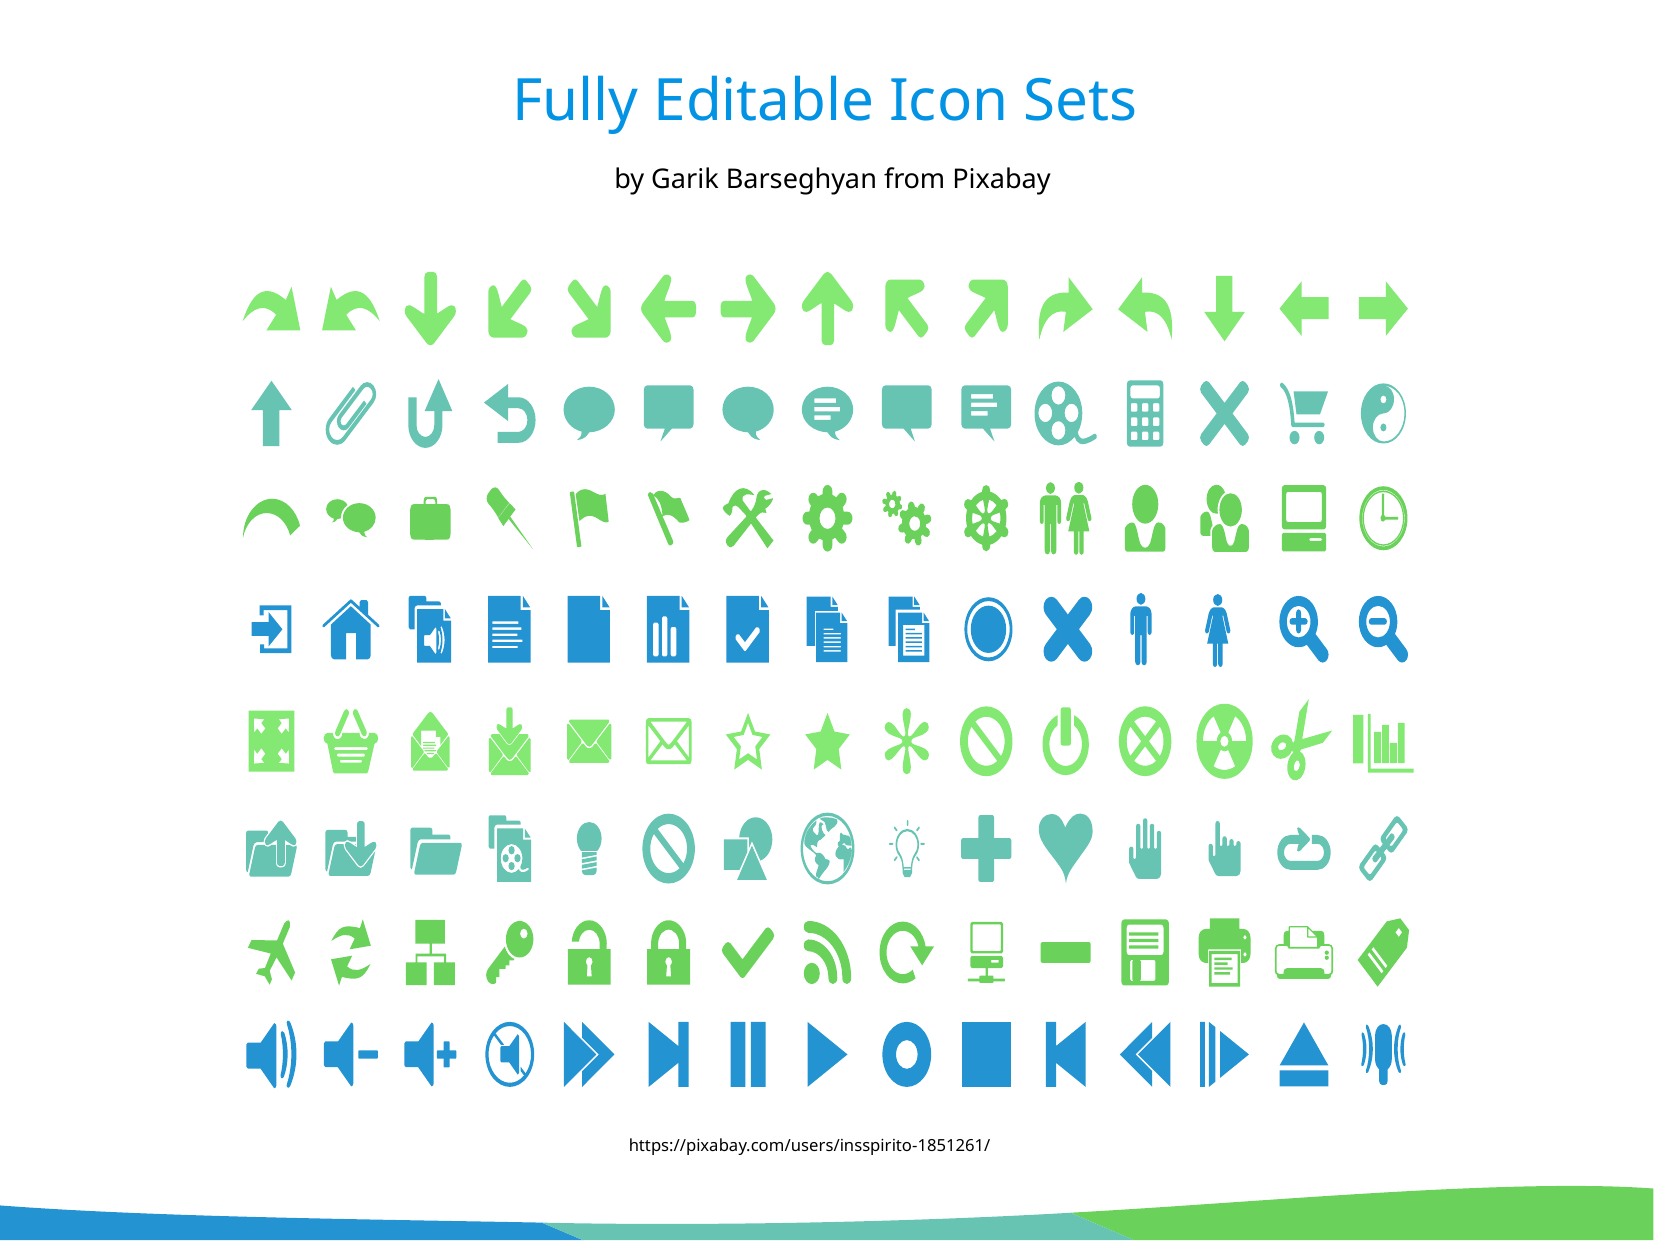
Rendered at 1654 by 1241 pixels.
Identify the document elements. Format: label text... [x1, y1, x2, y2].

text_box [1136, 592, 1146, 605]
text_box [1045, 1021, 1086, 1087]
text_box [567, 279, 611, 338]
text_box [1038, 277, 1093, 340]
text_box [323, 709, 379, 774]
text_box [1271, 699, 1333, 781]
text_box [243, 498, 301, 538]
text_box [563, 386, 615, 441]
text_box [1196, 703, 1253, 779]
text_box [964, 485, 1009, 552]
text_box [358, 1050, 378, 1059]
text_box [1277, 827, 1331, 870]
text_box [567, 920, 611, 985]
text_box [721, 927, 775, 978]
text_box [1360, 383, 1406, 444]
text_box [800, 812, 855, 885]
text_box [325, 382, 377, 445]
text_box [1293, 391, 1329, 415]
text_box [730, 1021, 746, 1087]
text_box [1119, 1021, 1171, 1087]
text_box [1205, 607, 1231, 667]
text_box [246, 1023, 277, 1089]
text_box [1118, 277, 1173, 340]
text_box [325, 821, 377, 876]
text_box [962, 1022, 1011, 1087]
text_box [806, 596, 848, 663]
text_box [879, 921, 935, 984]
text_box [725, 712, 771, 770]
text_box [497, 828, 532, 882]
text_box [1367, 713, 1414, 773]
text_box by Garik Barseghyan from Pixabay [284, 154, 1380, 202]
text_box [581, 852, 597, 876]
text_box [807, 1021, 848, 1087]
text_box [242, 286, 301, 331]
text_box [280, 1031, 288, 1079]
text_box [1400, 1032, 1406, 1067]
text_box [1208, 821, 1241, 877]
text_box [1314, 430, 1325, 445]
text_box [801, 271, 854, 346]
text_box [602, 595, 610, 608]
text_box [964, 597, 1013, 662]
text_box [882, 1021, 932, 1087]
text_box [1038, 813, 1093, 884]
text_box [802, 485, 853, 552]
text_box [1043, 596, 1093, 662]
text_box [247, 920, 296, 985]
text_box [246, 820, 297, 877]
text_box [483, 383, 536, 443]
text_box [485, 1021, 535, 1087]
text_box [960, 706, 1013, 777]
text_box [1200, 1021, 1205, 1087]
text_box [803, 920, 852, 985]
text_box [1040, 942, 1091, 963]
text_box [488, 707, 531, 776]
text_box [414, 842, 462, 875]
text_box [720, 274, 776, 343]
text_box [1074, 481, 1084, 494]
text_box [722, 386, 774, 441]
text_box [1208, 1021, 1216, 1087]
text_box [803, 939, 838, 985]
text_box [1118, 706, 1172, 777]
text_box [1039, 495, 1062, 555]
text_box [1375, 1024, 1392, 1085]
text_box [1200, 380, 1250, 447]
text_box [567, 595, 610, 663]
text_box [803, 962, 820, 985]
text_box [331, 919, 371, 950]
text_box [1359, 486, 1408, 551]
text_box [881, 385, 932, 442]
text_box [643, 385, 694, 442]
text_box [970, 921, 1004, 954]
text_box [436, 1041, 457, 1068]
text_box [1279, 1070, 1329, 1087]
text_box [1289, 430, 1300, 445]
text_box [331, 955, 371, 986]
text_box [1204, 275, 1245, 342]
text_box [1200, 511, 1249, 552]
text_box [1198, 918, 1251, 987]
text_box [1034, 381, 1097, 446]
text_box [404, 1022, 434, 1087]
text_box [726, 595, 769, 663]
text_box [1130, 606, 1152, 666]
text_box [1121, 919, 1169, 986]
text_box [408, 379, 453, 448]
text_box [1357, 918, 1410, 987]
text_box [1281, 532, 1327, 552]
text_box [723, 817, 773, 880]
text_box [522, 595, 531, 608]
text_box [898, 612, 930, 663]
text_box [1365, 1024, 1373, 1074]
text_box [1361, 1032, 1367, 1067]
text_box [323, 1022, 354, 1087]
text_box [642, 813, 695, 884]
text_box [404, 271, 456, 346]
text_box [647, 920, 691, 985]
text_box [1353, 714, 1364, 764]
text_box [1280, 382, 1325, 428]
text_box [885, 279, 929, 338]
text_box [486, 487, 533, 550]
text_box [488, 595, 531, 663]
text_box [251, 380, 292, 447]
text_box [961, 815, 1012, 882]
text_box [884, 708, 929, 775]
text_box [1126, 380, 1164, 447]
text_box https://pixabay.com/users/insspirito-1851261/ [284, 1127, 1335, 1163]
text_box [567, 719, 612, 763]
text_box [882, 490, 932, 546]
text_box [1046, 482, 1055, 494]
text_box [569, 489, 609, 548]
text_box [648, 1021, 689, 1087]
text_box [964, 279, 1008, 338]
text_box [681, 595, 689, 608]
text_box [961, 385, 1012, 442]
text_box [641, 274, 697, 343]
text_box [645, 718, 692, 765]
text_box [1374, 722, 1405, 764]
text_box [1359, 816, 1408, 881]
text_box [1129, 818, 1162, 879]
text_box [259, 605, 292, 654]
text_box [894, 826, 925, 878]
text_box [1060, 707, 1071, 746]
text_box [1220, 1030, 1249, 1078]
text_box [1358, 595, 1409, 663]
text_box [248, 710, 295, 772]
text_box [1281, 485, 1327, 530]
text_box [761, 595, 769, 608]
text_box [563, 1021, 615, 1087]
text_box [750, 1021, 766, 1087]
text_box Fully Editable Icon Sets [254, 54, 1395, 140]
text_box [1213, 593, 1223, 606]
text_box [417, 609, 452, 663]
text_box [1393, 1024, 1401, 1074]
text_box [801, 386, 854, 441]
text_box [410, 827, 451, 870]
text_box [1274, 926, 1334, 979]
text_box [326, 499, 376, 538]
text_box [1279, 1022, 1329, 1066]
text_box [647, 490, 690, 546]
text_box [1066, 495, 1092, 555]
text_box [411, 711, 450, 771]
text_box [488, 279, 532, 338]
text_box [1279, 281, 1329, 336]
text_box [1124, 522, 1166, 552]
text_box [576, 821, 602, 851]
text_box [322, 286, 380, 331]
text_box [805, 712, 850, 770]
text_box [1279, 595, 1329, 663]
text_box [722, 488, 774, 549]
text_box [286, 1020, 297, 1088]
text_box [1132, 484, 1159, 524]
text_box [646, 595, 690, 663]
text_box [1042, 715, 1089, 776]
text_box [486, 920, 534, 984]
text_box [322, 599, 380, 660]
text_box [1206, 484, 1242, 527]
text_box [410, 496, 451, 540]
text_box [408, 595, 441, 630]
text_box [405, 919, 455, 986]
text_box [1358, 281, 1408, 336]
text_box [967, 955, 1005, 983]
text_box [888, 596, 920, 646]
text_box [251, 612, 283, 647]
text_box [488, 815, 521, 849]
